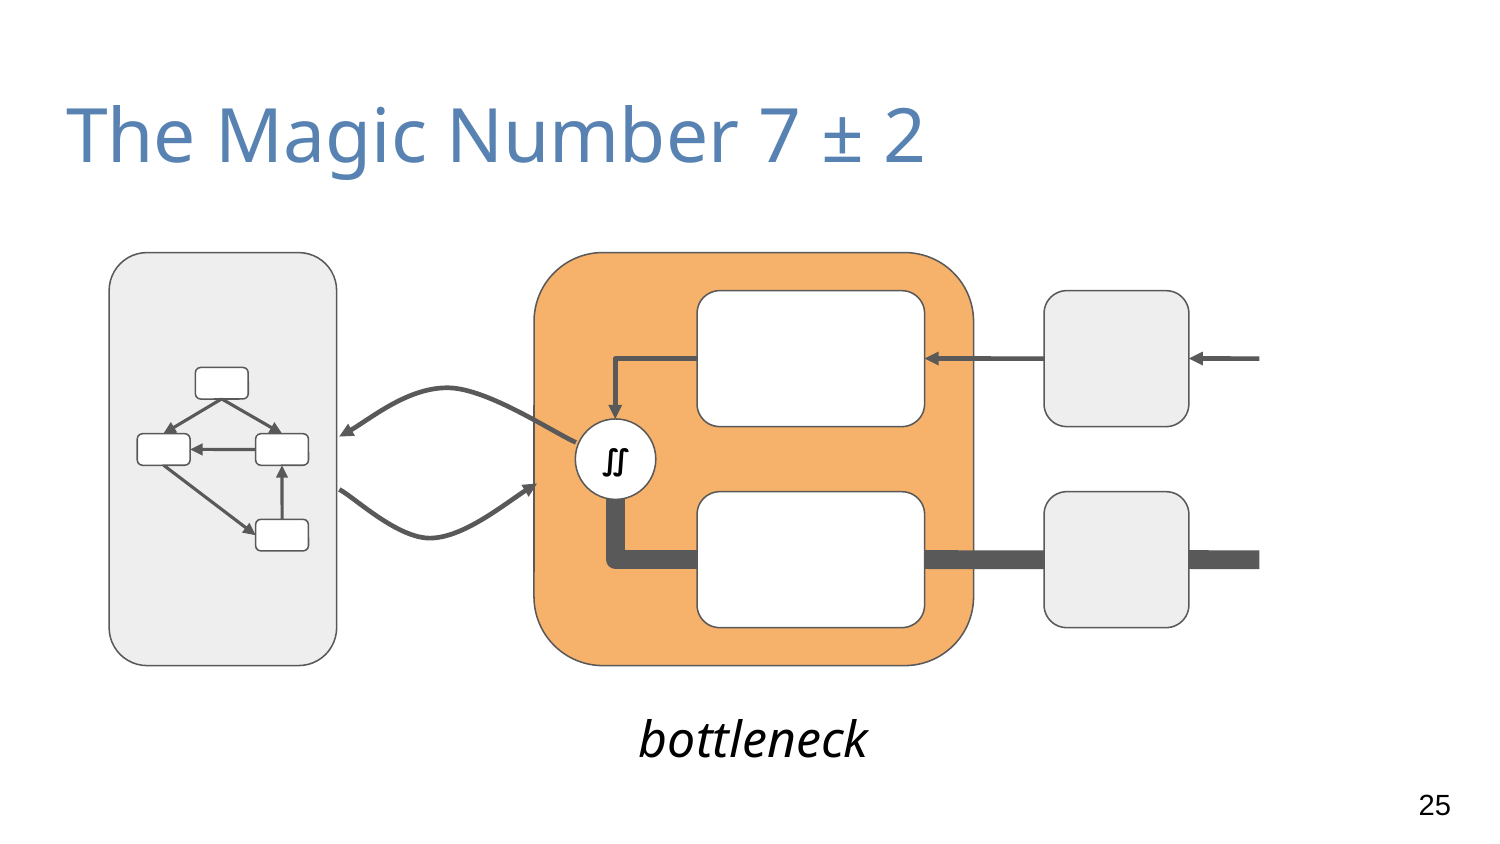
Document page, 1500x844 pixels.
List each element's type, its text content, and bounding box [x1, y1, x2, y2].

text_box bottleneck [579, 692, 928, 774]
text_box ∬ [575, 418, 656, 499]
text_box [109, 252, 337, 666]
text_box [1044, 491, 1189, 628]
text_box [533, 252, 974, 666]
title The Magic Number 7 ± 2 [51, 72, 1449, 189]
text_box [1044, 290, 1189, 427]
